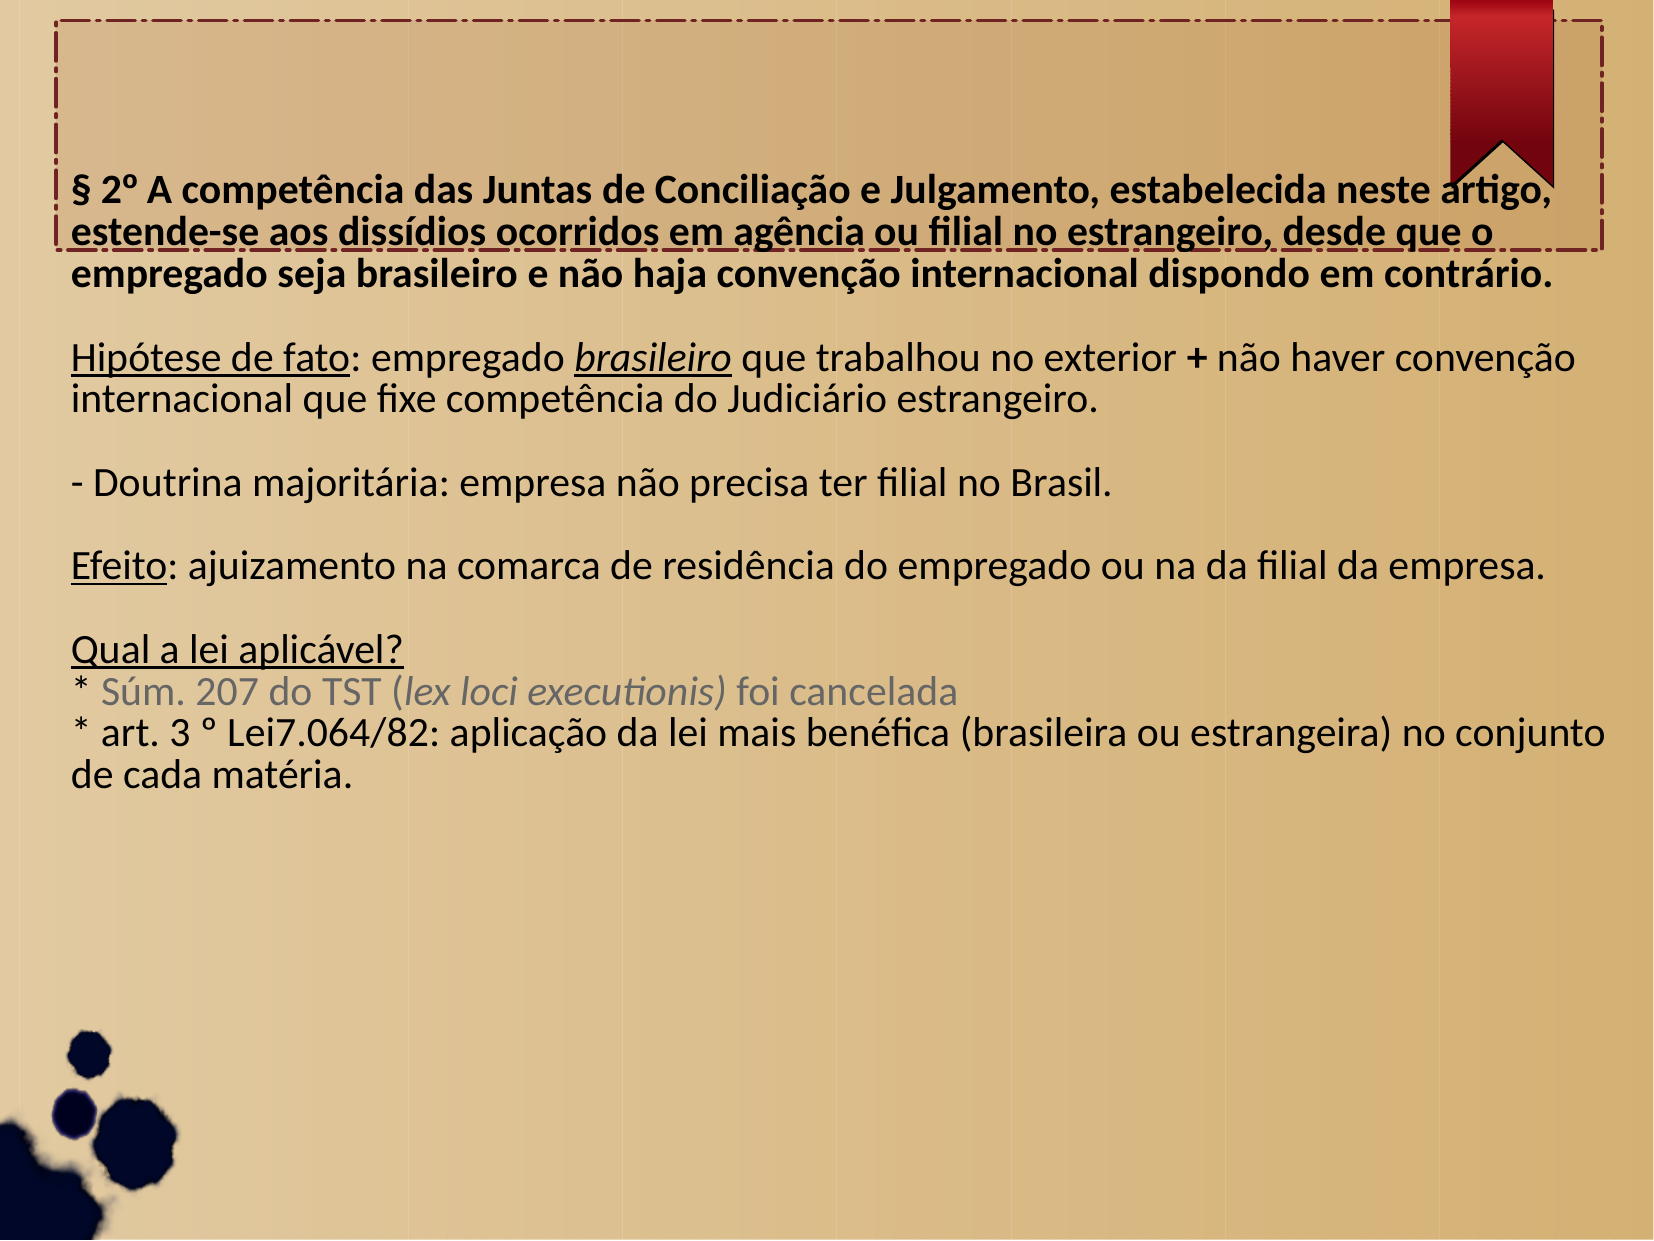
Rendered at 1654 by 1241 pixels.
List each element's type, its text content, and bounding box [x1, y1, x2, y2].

title § 2º A competência das Juntas de Conciliação e Julgamento, estabelecida neste artigo, estende-se aos dissídios ocorridos em agência ou filial no estrangeiro, desde que o empregado seja brasileiro e não haja convenção internacional dispondo em contrário. Hipótese de fato: empregado brasileiro que trabalhou no exterior + não haver convenção internacional que fixe competência do Judiciário estrangeiro. - Doutrina majoritária: empresa não precisa ter filial no Brasil. Efeito: ajuizamento na comarca de residência do empregado ou na da filial da empresa. Qual a lei aplicável? * Súm. 207 do TST (lex loci executionis) foi cancelada * art. 3 º Lei7.064/82: aplicação da lei mais benéfica (brasileira ou estrangeira) no conjunto de cada matéria. [70, 81, 1619, 1052]
